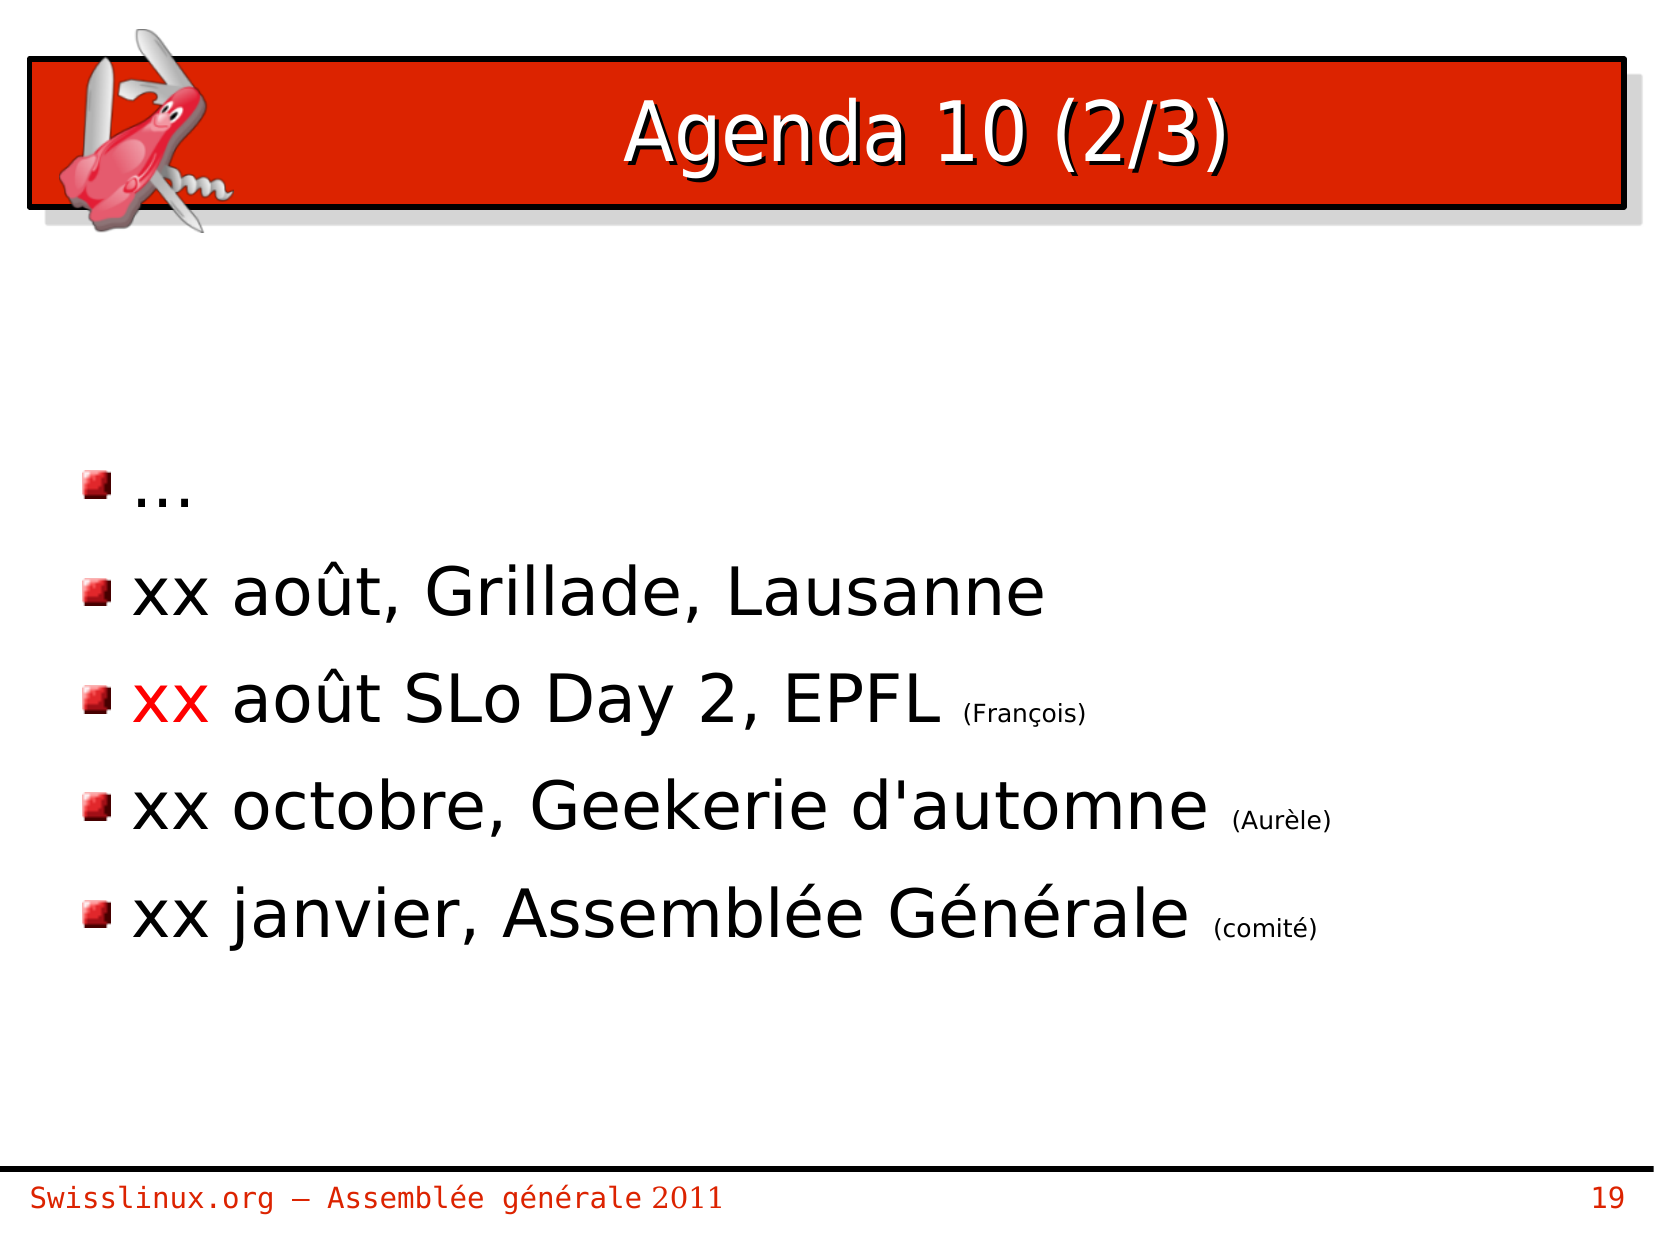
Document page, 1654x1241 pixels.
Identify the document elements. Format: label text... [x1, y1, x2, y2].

picture [59, 29, 234, 233]
title Agenda 10 (2/3) [259, 84, 1595, 182]
list ... xx août, Grillade, Lausanne xx août SLo Day 2, EPFL (François) xx octobre, Geekerie d'automne (Aurèle) xx janvier, Assemblée Générale (comité) [82, 297, 1571, 1102]
